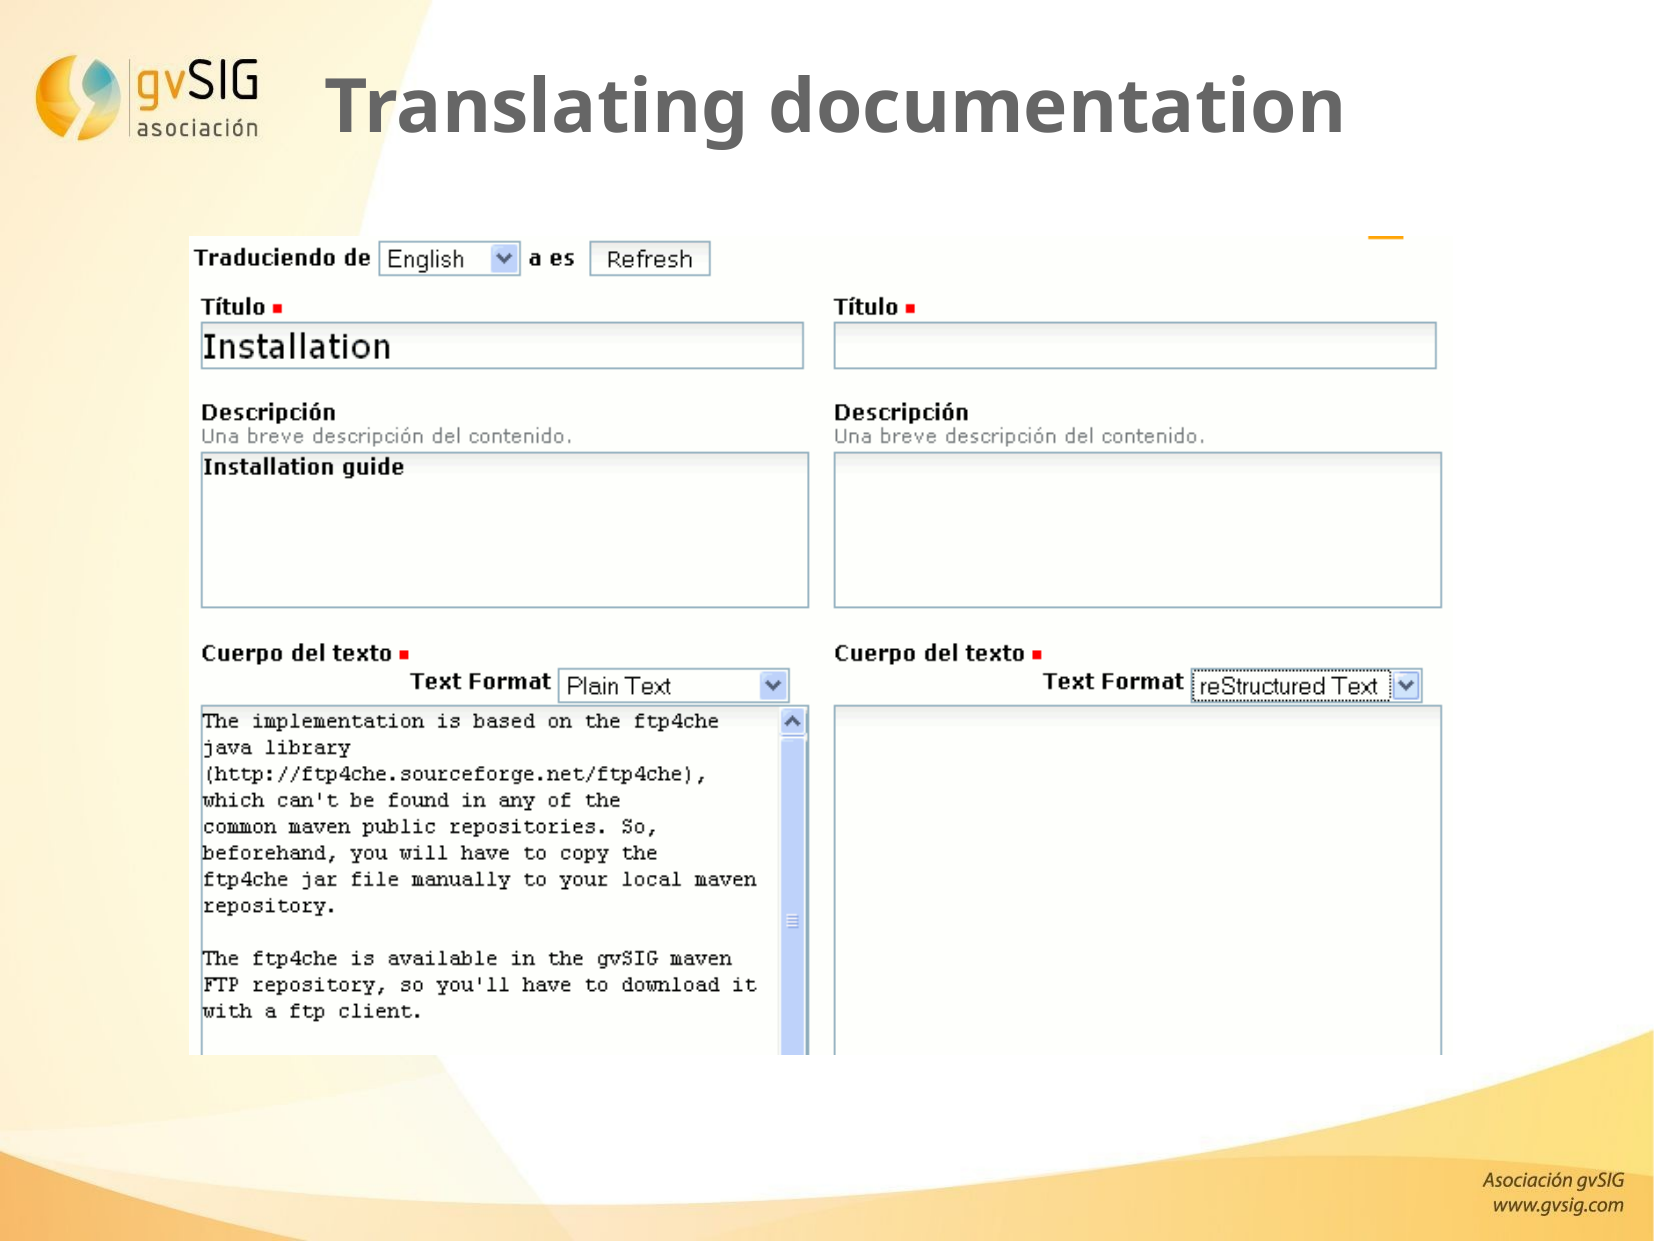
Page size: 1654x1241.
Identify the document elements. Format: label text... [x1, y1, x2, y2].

title Translating documentation [324, 29, 1625, 178]
picture [0, 0, 1654, 1241]
